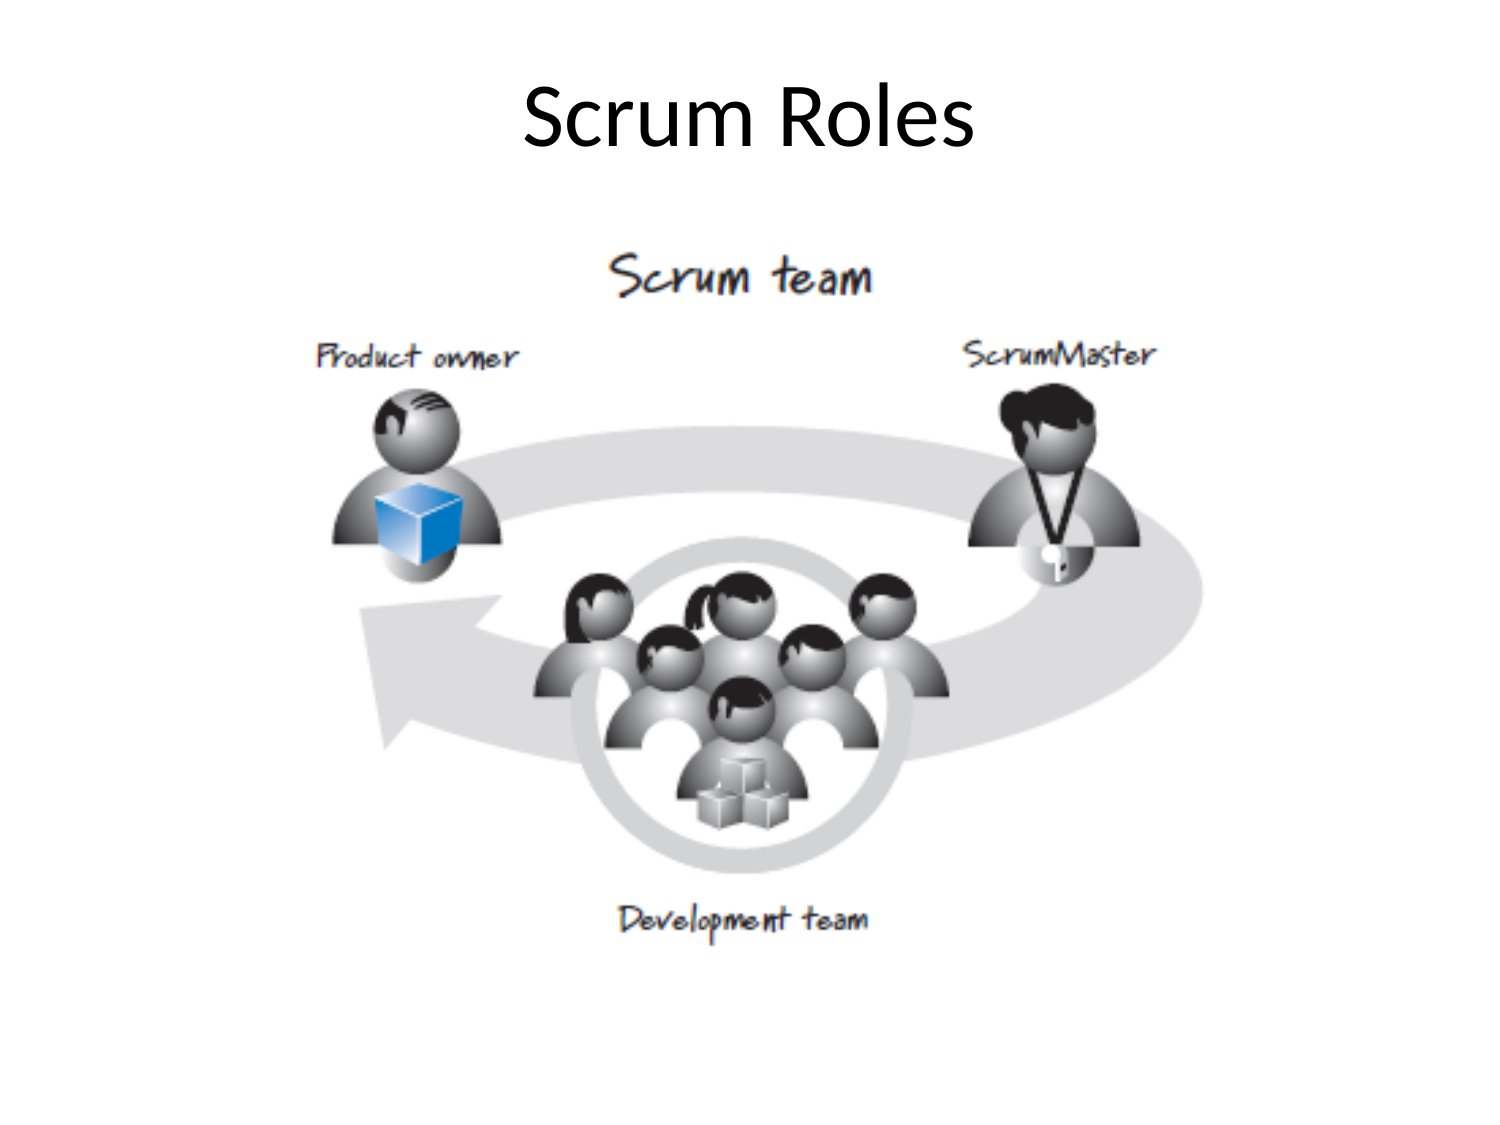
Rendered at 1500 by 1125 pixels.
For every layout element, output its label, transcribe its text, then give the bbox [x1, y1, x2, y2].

title Scrum Roles [75, 45, 1426, 175]
picture [300, 237, 1222, 960]
